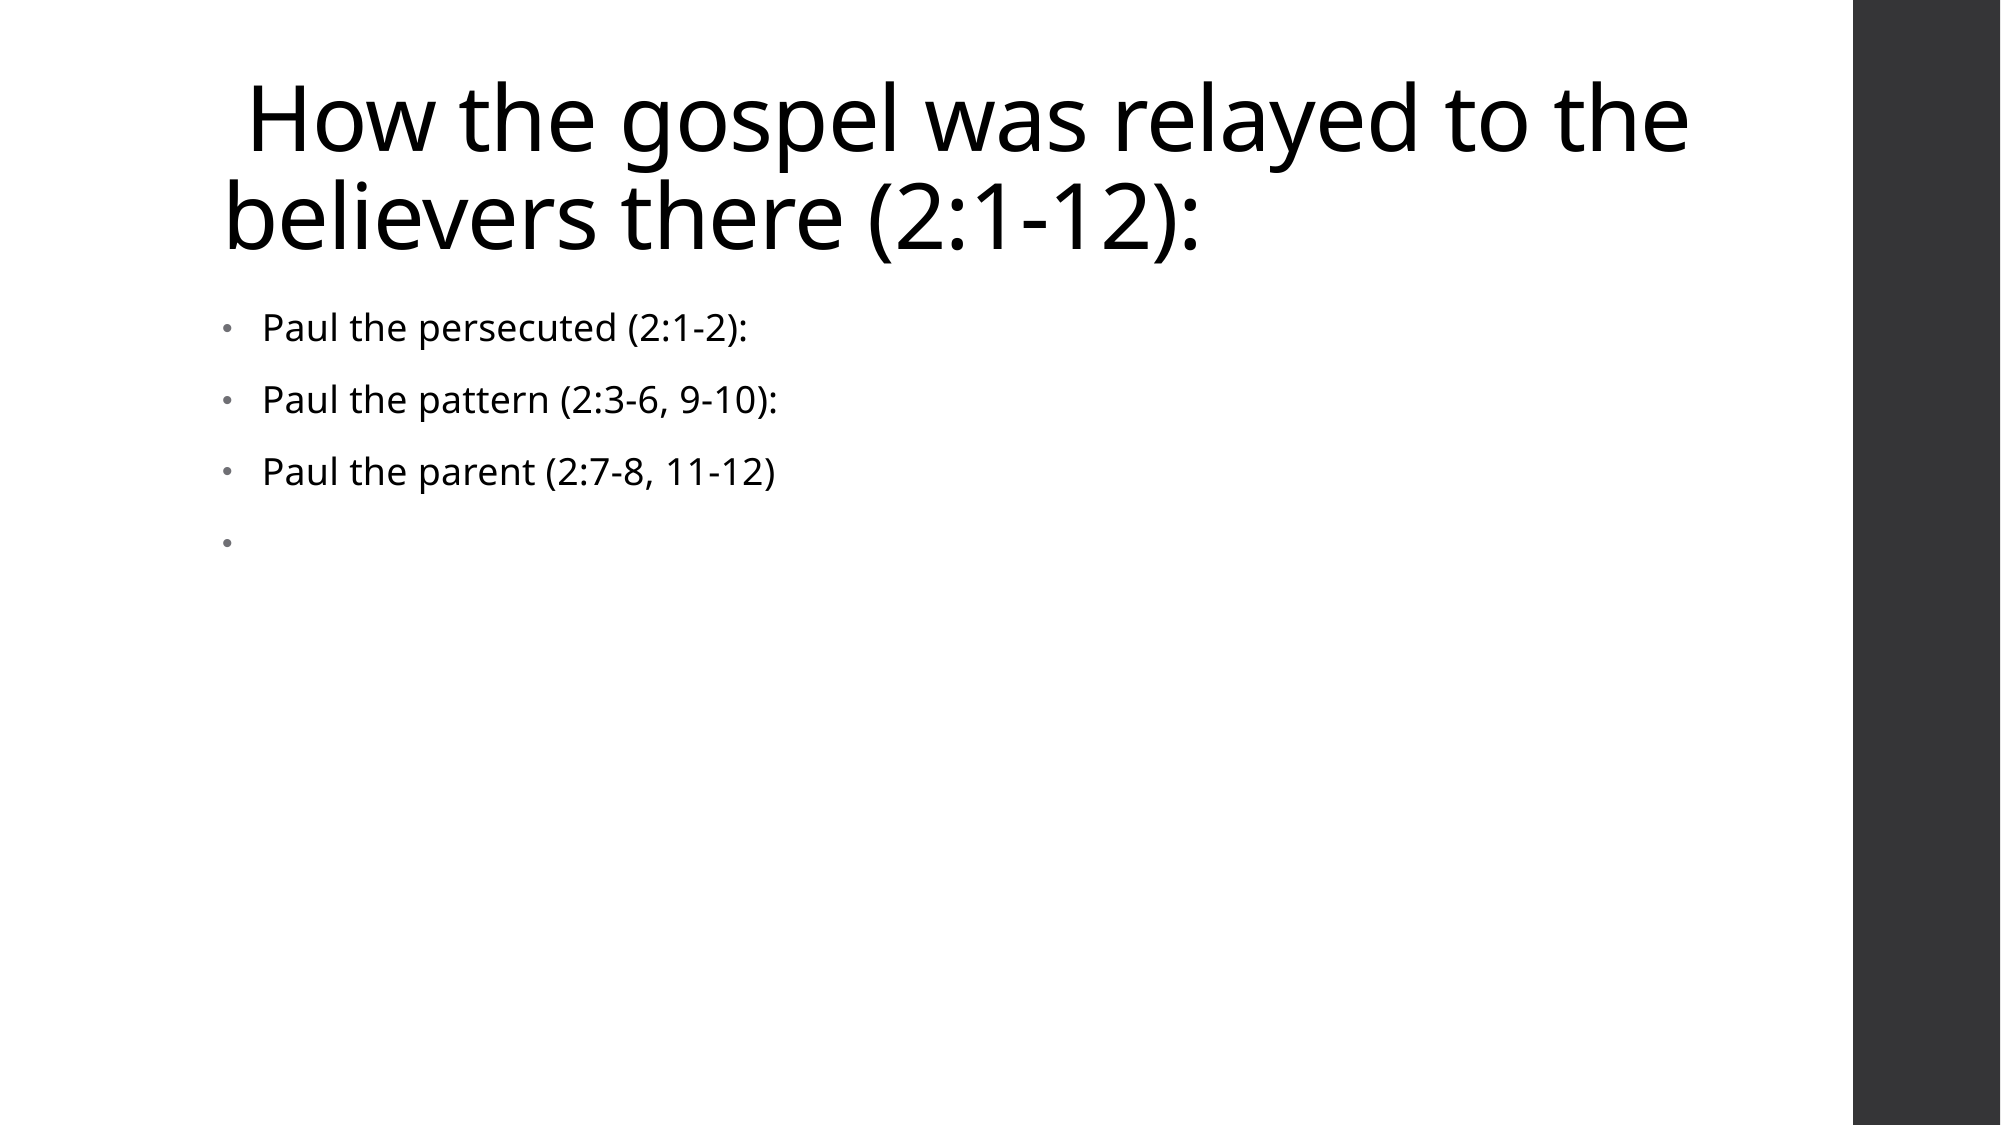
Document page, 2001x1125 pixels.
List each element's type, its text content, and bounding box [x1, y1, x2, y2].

title How the gospel was relayed to the believers there (2:1-12): [206, 60, 1797, 278]
list Paul the persecuted (2:1-2): Paul the pattern (2:3-6, 9-10): Paul the parent (2:7-8, 11-12) [206, 299, 1617, 1014]
